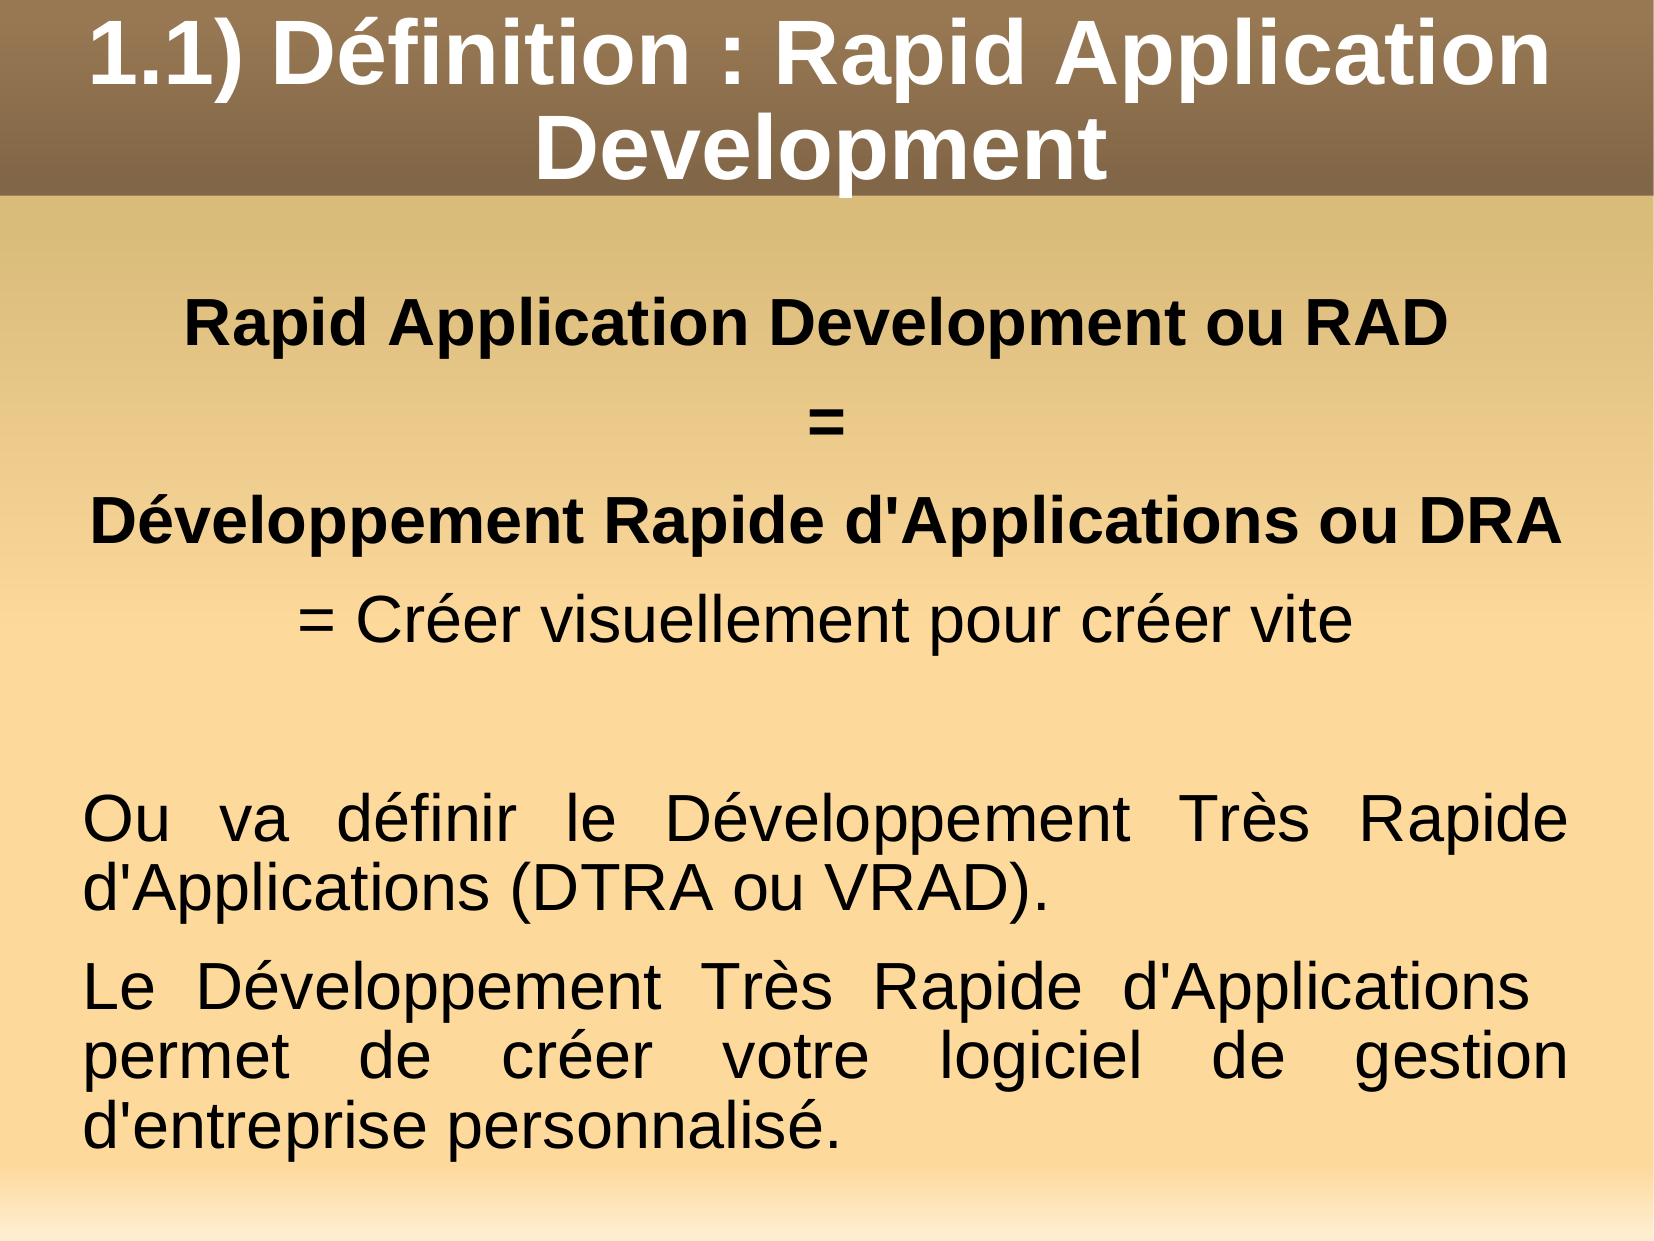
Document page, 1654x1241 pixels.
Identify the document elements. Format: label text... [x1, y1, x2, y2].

picture [0, 0, 1654, 1241]
title 1.1) Définition : Rapid Application Development [76, 4, 1565, 203]
list Rapid Application Development ou RAD = Développement Rapide d'Applications ou DRA = Créer visuellement pour créer vite Ou va définir le Développement Très Rapide d'Applications (DTRA ou VRAD). Le Développement Très Rapide d'Applications permet de créer votre logiciel de gestion d'entreprise personnalisé. [82, 290, 1571, 1168]
